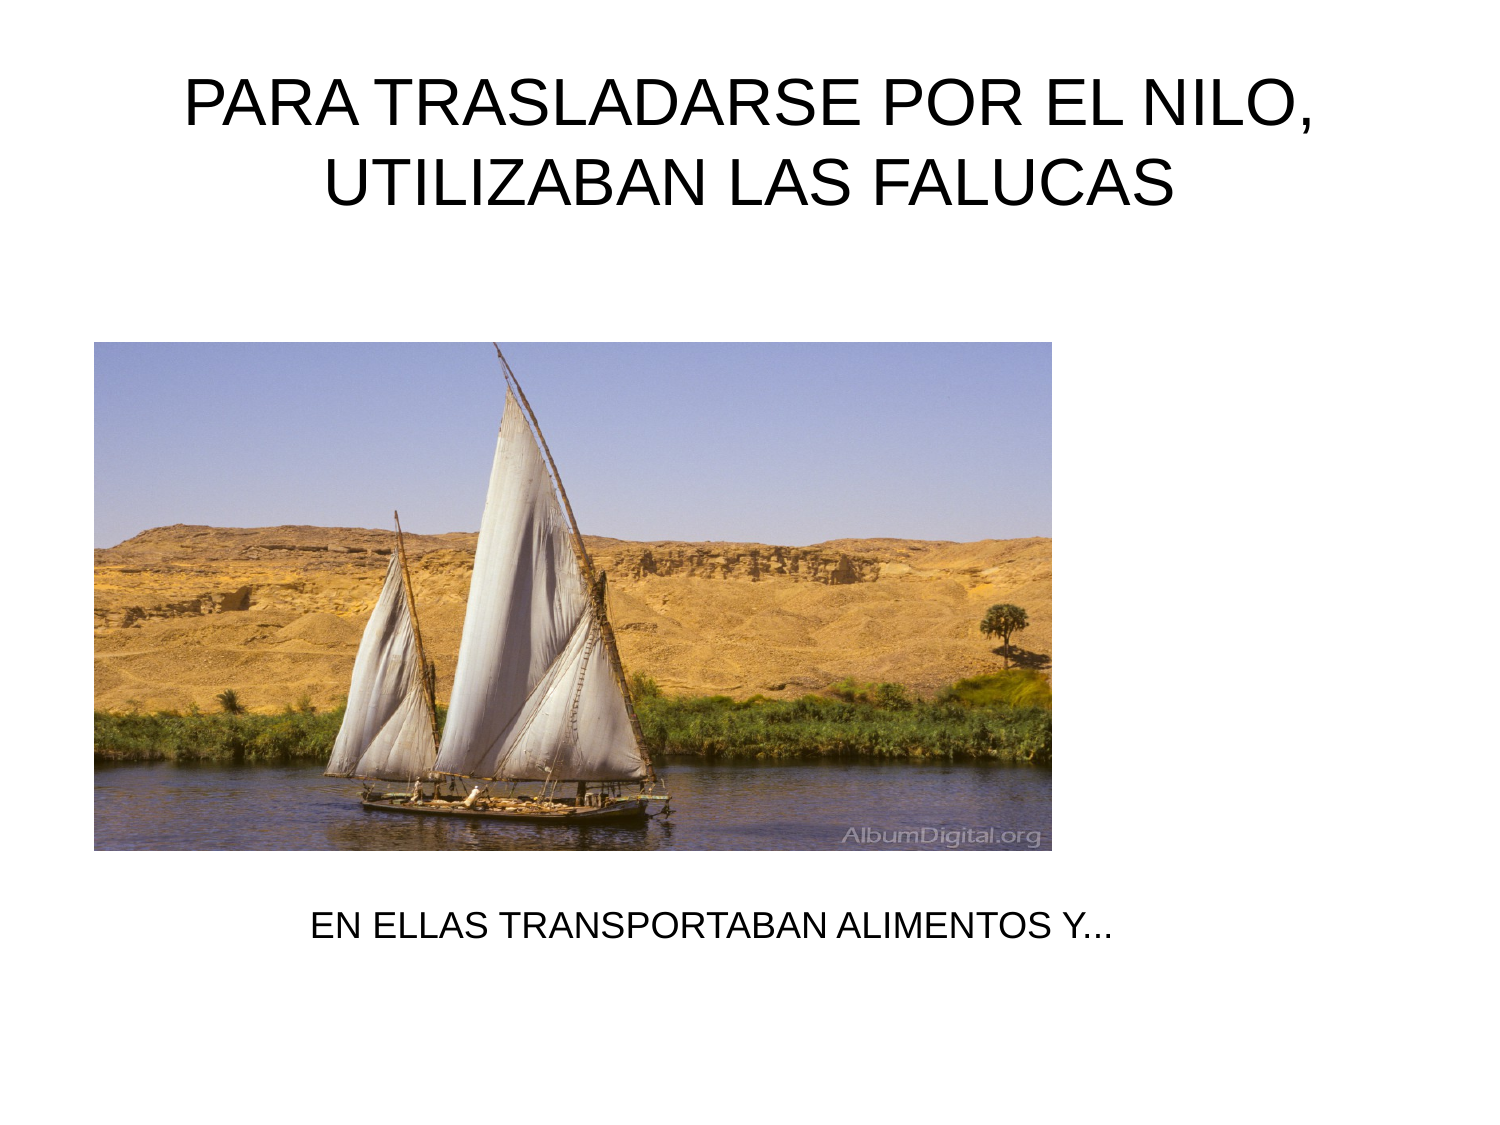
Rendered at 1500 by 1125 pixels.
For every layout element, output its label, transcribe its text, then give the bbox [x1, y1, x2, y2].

title PARA TRASLADARSE POR EL NILO, UTILIZABAN LAS FALUCAS [75, 45, 1426, 233]
text_box EN ELLAS TRANSPORTABAN ALIMENTOS Y... [295, 897, 1252, 955]
picture [94, 342, 1052, 851]
